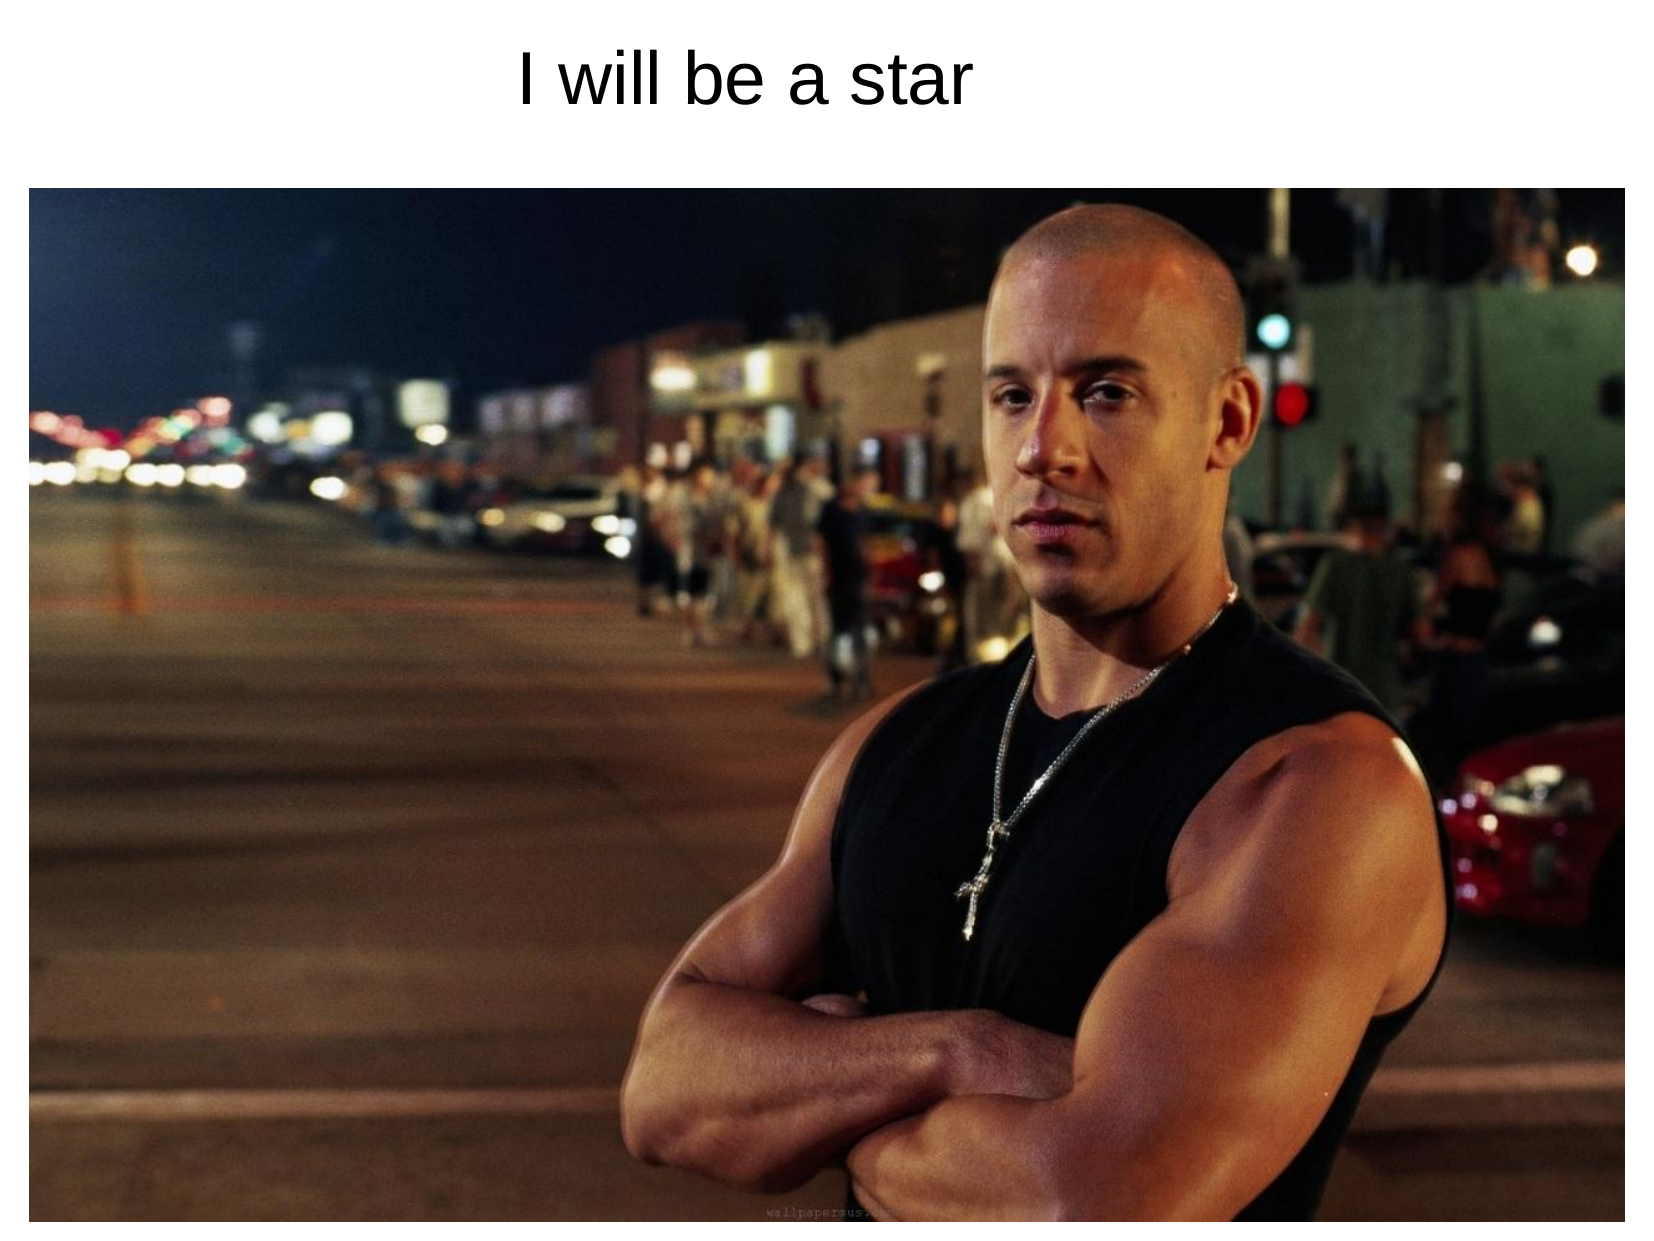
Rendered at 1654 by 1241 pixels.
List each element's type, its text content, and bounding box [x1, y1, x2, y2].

text_box I will be a star [501, 29, 1654, 129]
picture [29, 188, 1625, 1222]
